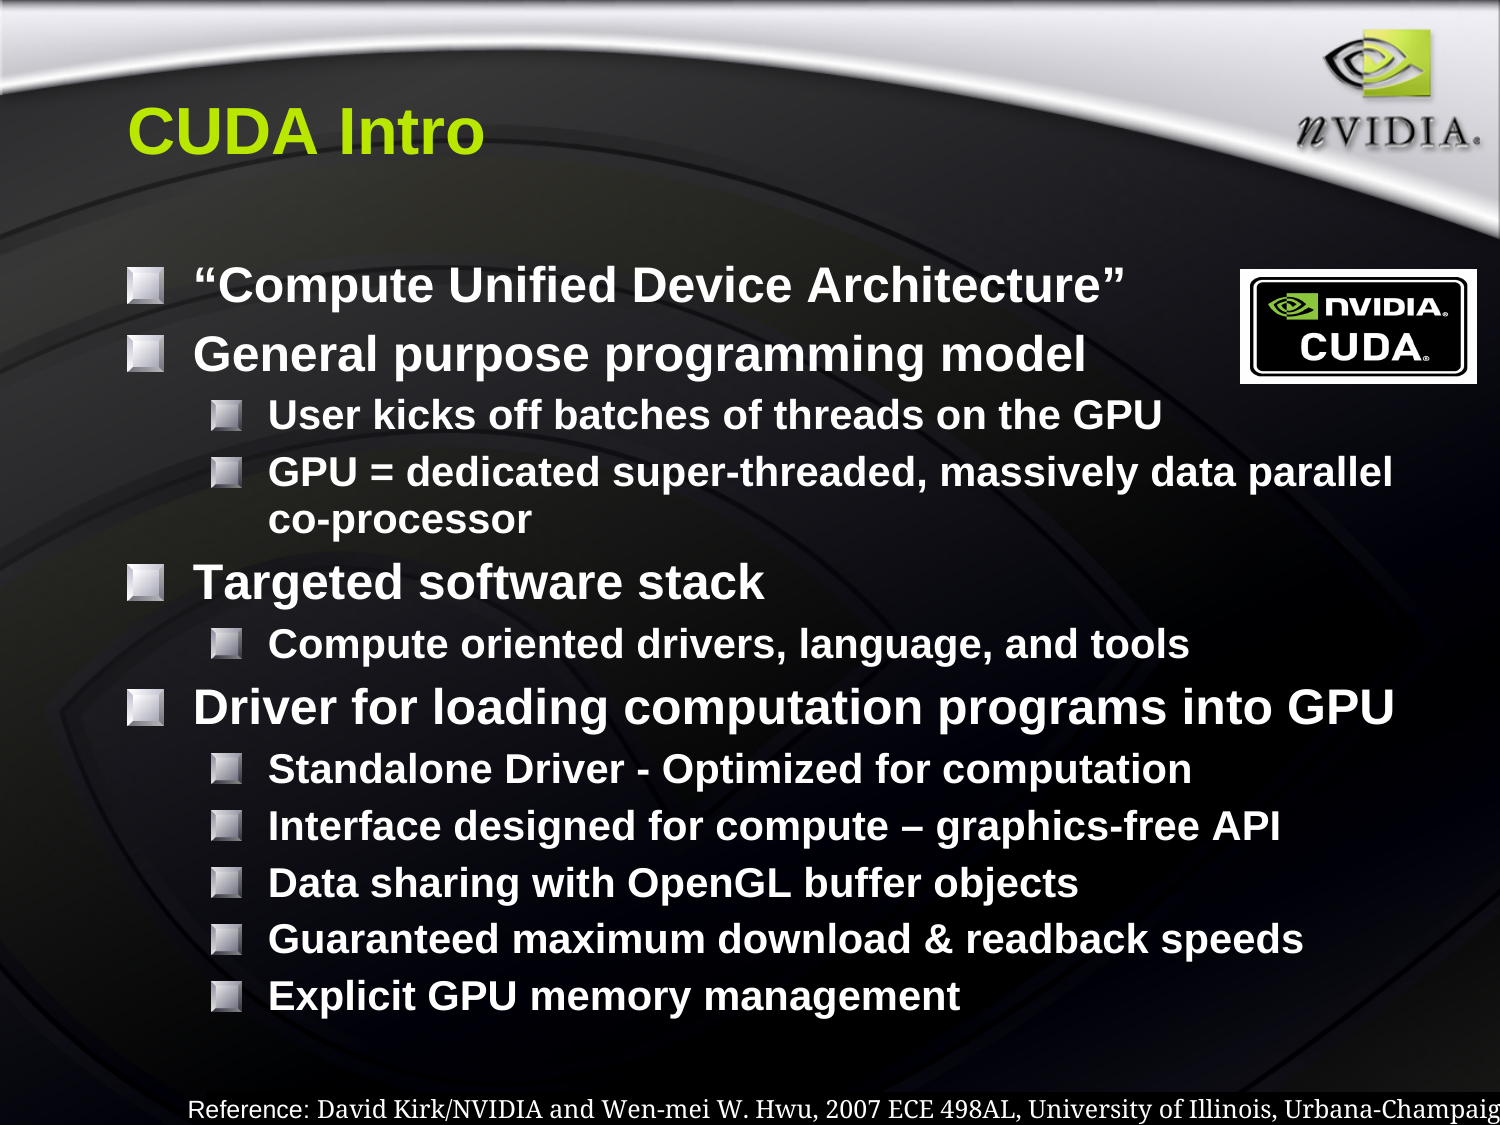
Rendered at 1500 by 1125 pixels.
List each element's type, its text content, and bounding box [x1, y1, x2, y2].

picture [0, 0, 1500, 1125]
title CUDA Intro [112, 37, 1476, 225]
list “Compute Unified Device Architecture” General purpose programming model User kicks off batches of threads on the GPU GPU = dedicated super-threaded, massively data parallel co-processor Targeted software stack Compute oriented drivers, language, and tools Driver for loading computation programs into GPU Standalone Driver - Optimized for computation Interface designed for compute – graphics-free API Data sharing with OpenGL buffer objects Guaranteed maximum download & readback speeds Explicit GPU memory management [112, 249, 1476, 1100]
text_box Reference: David Kirk/NVIDIA and Wen-mei W. Hwu, 2007 ECE 498AL, University of Illinois, Urbana-Champaign [206, 1092, 1500, 1125]
